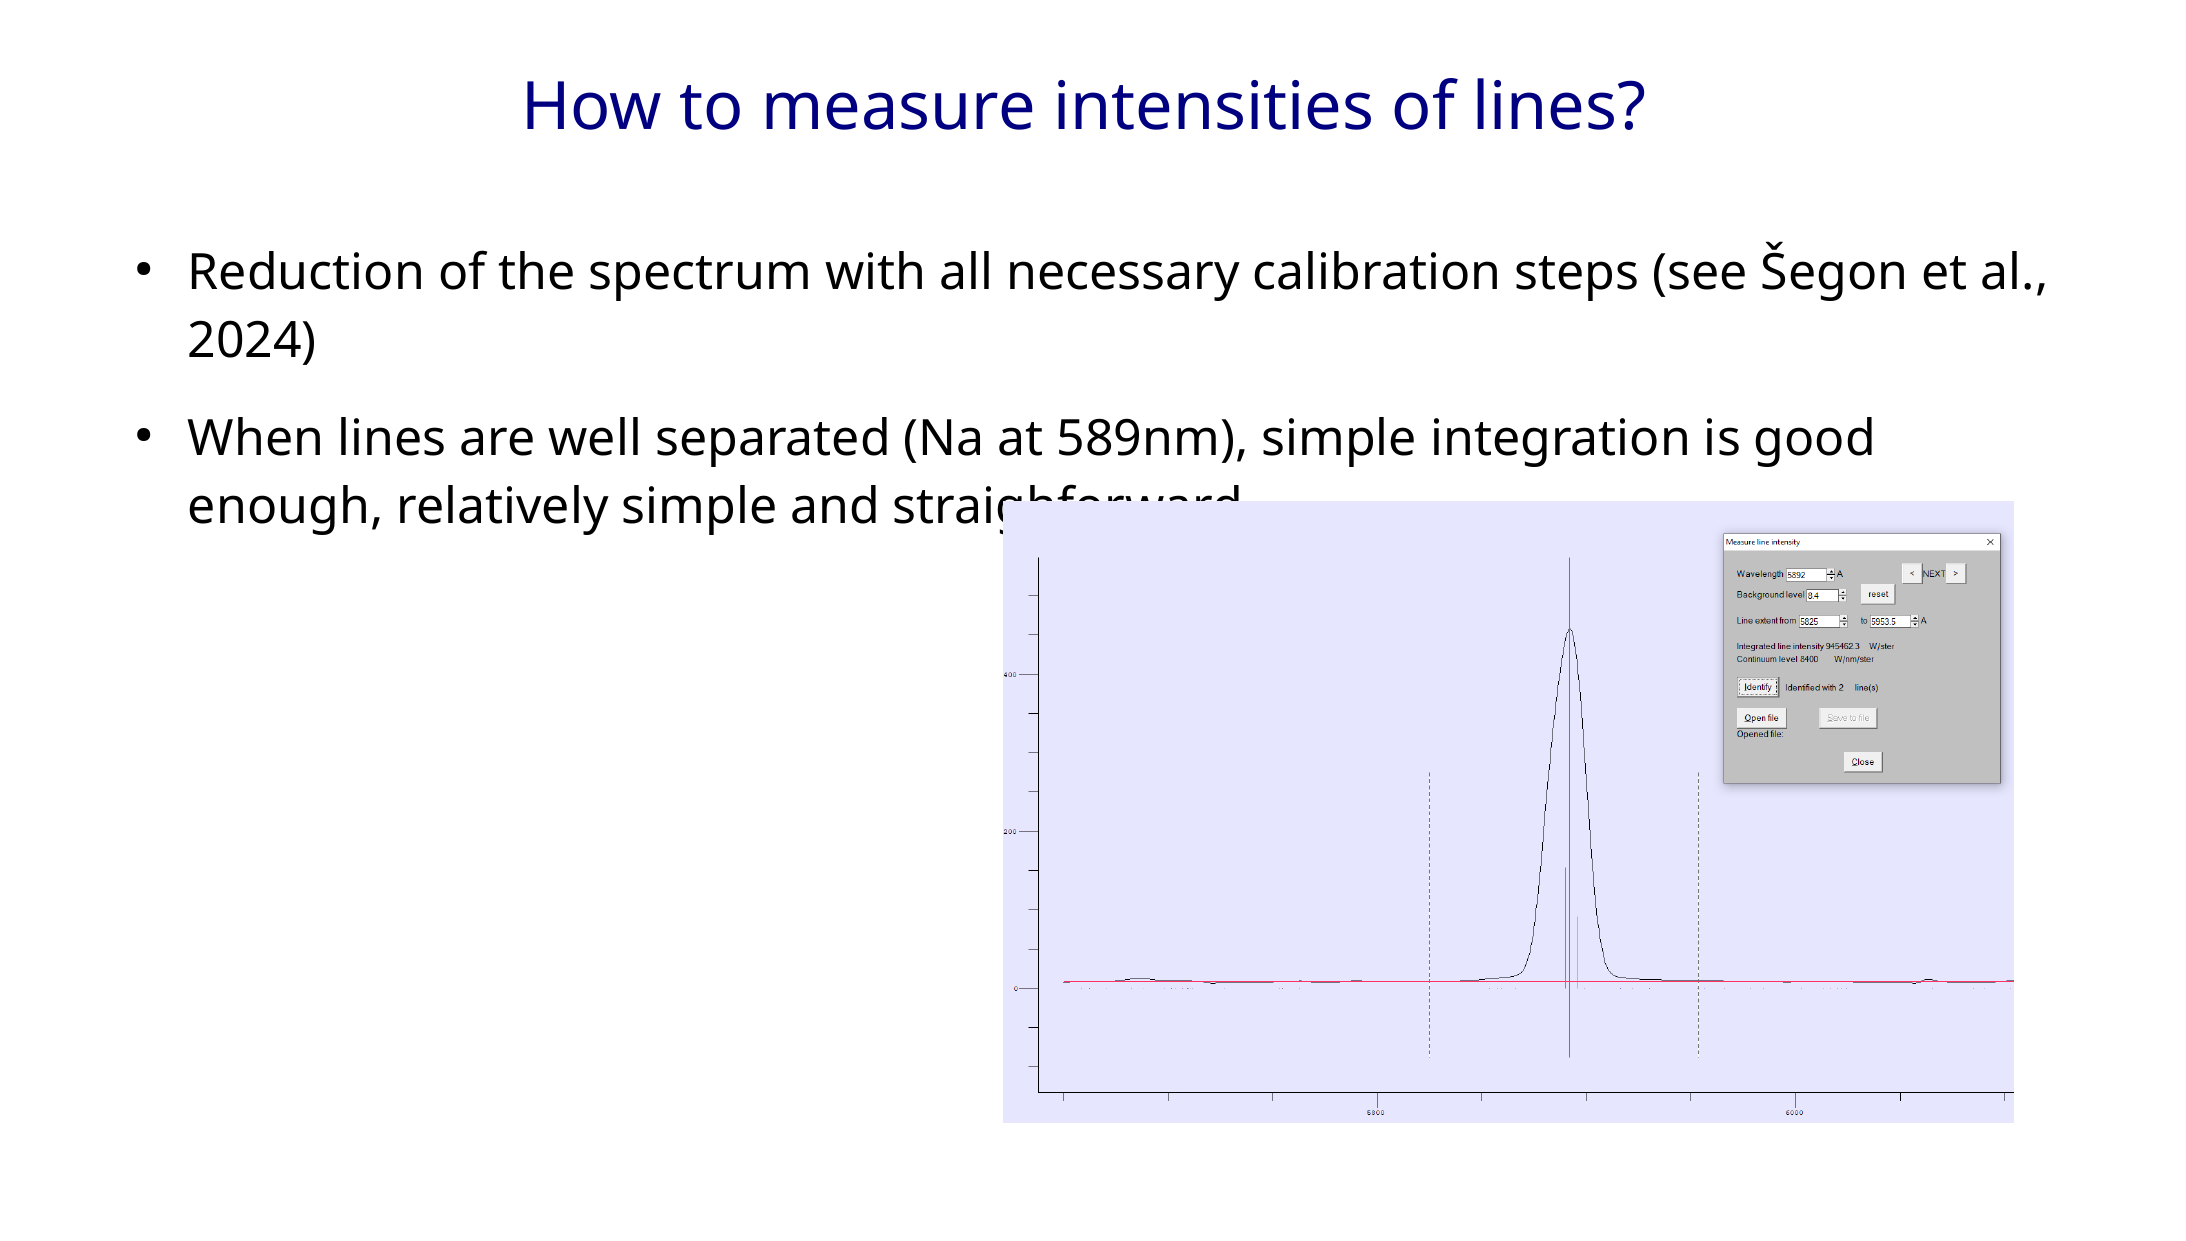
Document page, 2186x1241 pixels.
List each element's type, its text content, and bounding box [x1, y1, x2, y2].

list Reduction of the spectrum with all necessary calibration steps (see Šegon et al., 2024) When lines are well separated (Na at 589nm), simple integration is good enough, relatively simple and straighforward [117, 236, 2084, 1182]
picture [1003, 501, 2014, 1123]
title How to measure intensities of lines? [101, 0, 2068, 208]
